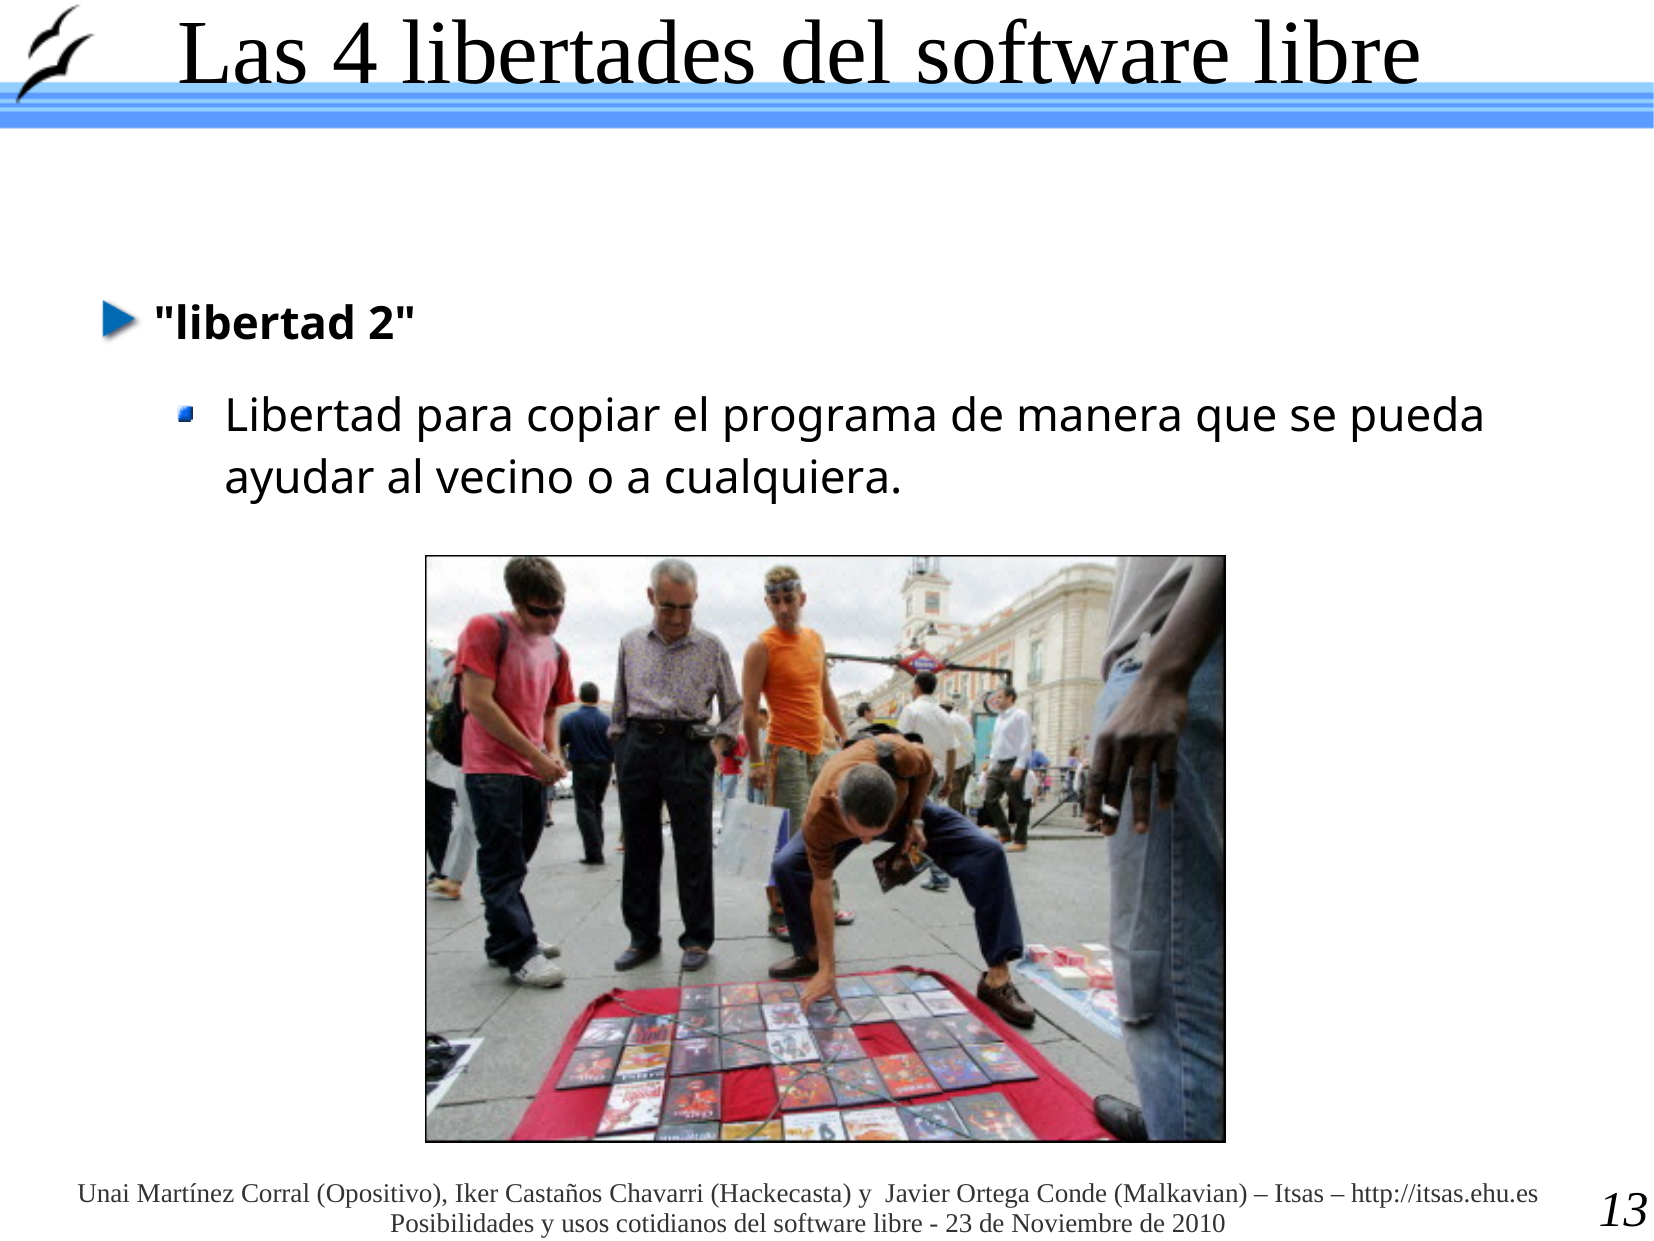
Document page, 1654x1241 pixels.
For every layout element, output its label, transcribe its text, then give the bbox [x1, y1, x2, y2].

list "libertad 2" Libertad para copiar el programa de manera que se pueda ayudar al vecino o a cualquiera. [82, 290, 1571, 1094]
picture [425, 555, 1226, 1143]
picture [0, 0, 1654, 133]
title Las 4 libertades del software libre [94, 0, 1507, 107]
